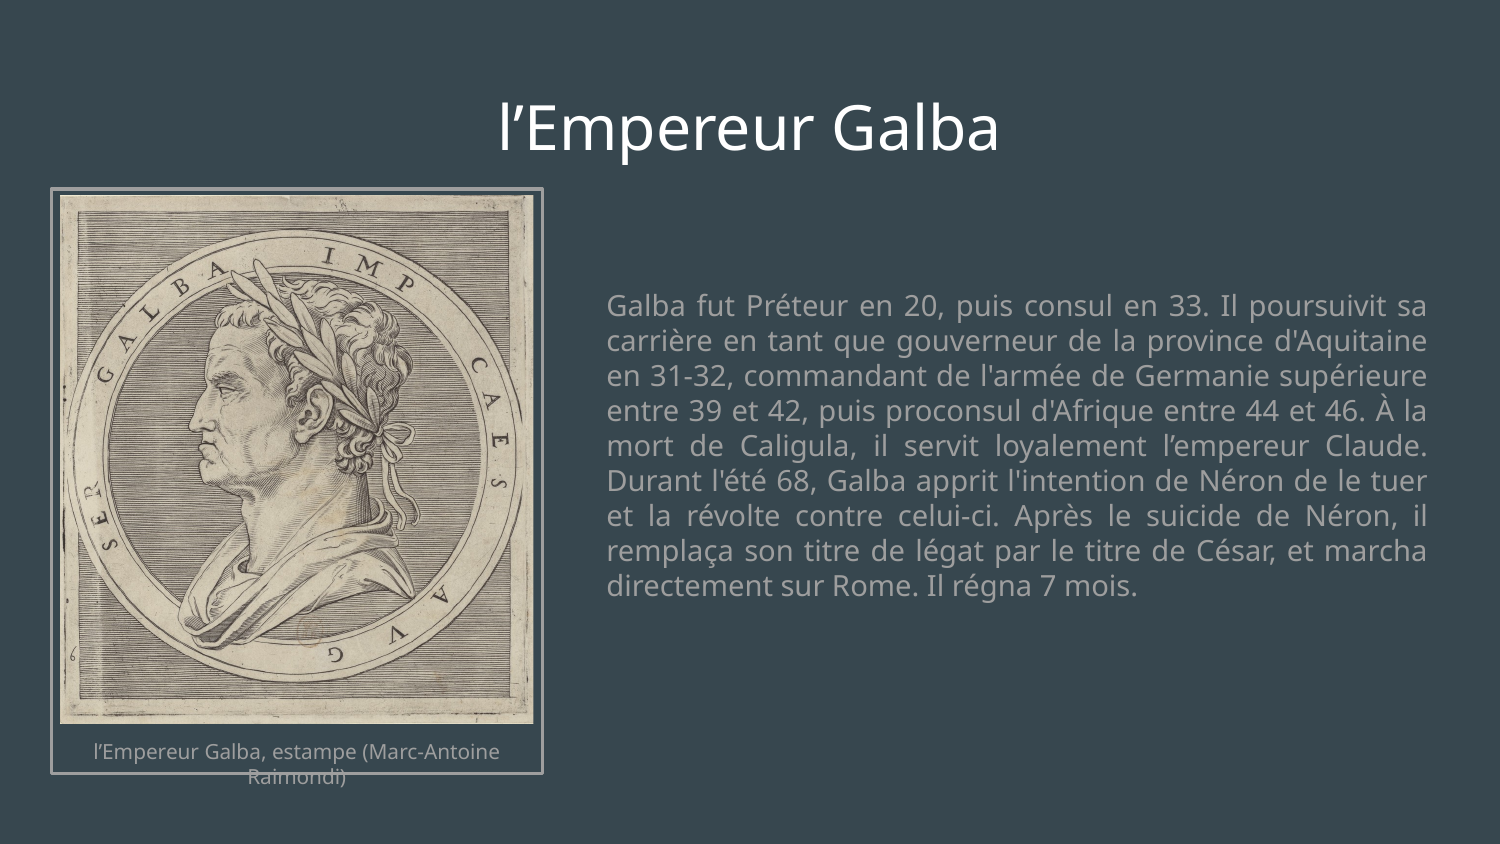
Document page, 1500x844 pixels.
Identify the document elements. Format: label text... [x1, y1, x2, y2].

list l’Empereur Galba, estampe (Marc-Antoine Raimondi) [51, 724, 543, 774]
title l’Empereur Galba [51, 72, 1449, 167]
picture [60, 195, 534, 724]
list Galba fut Préteur en 20, puis consul en 33. Il poursuivit sa carrière en tant que gouverneur de la province d'Aquitaine en 31-32, commandant de l'armée de Germanie supérieure entre 39 et 42, puis proconsul d'Afrique entre 44 et 46. À la mort de Caligula, il servit loyalement l’empereur Claude. Durant l'été 68, Galba apprit l'intention de Néron de le tuer et la révolte contre celui-ci. Après le suicide de Néron, il remplaça son titre de légat par le titre de César, et marcha directement sur Rome. Il régna 7 mois. [591, 272, 1444, 625]
